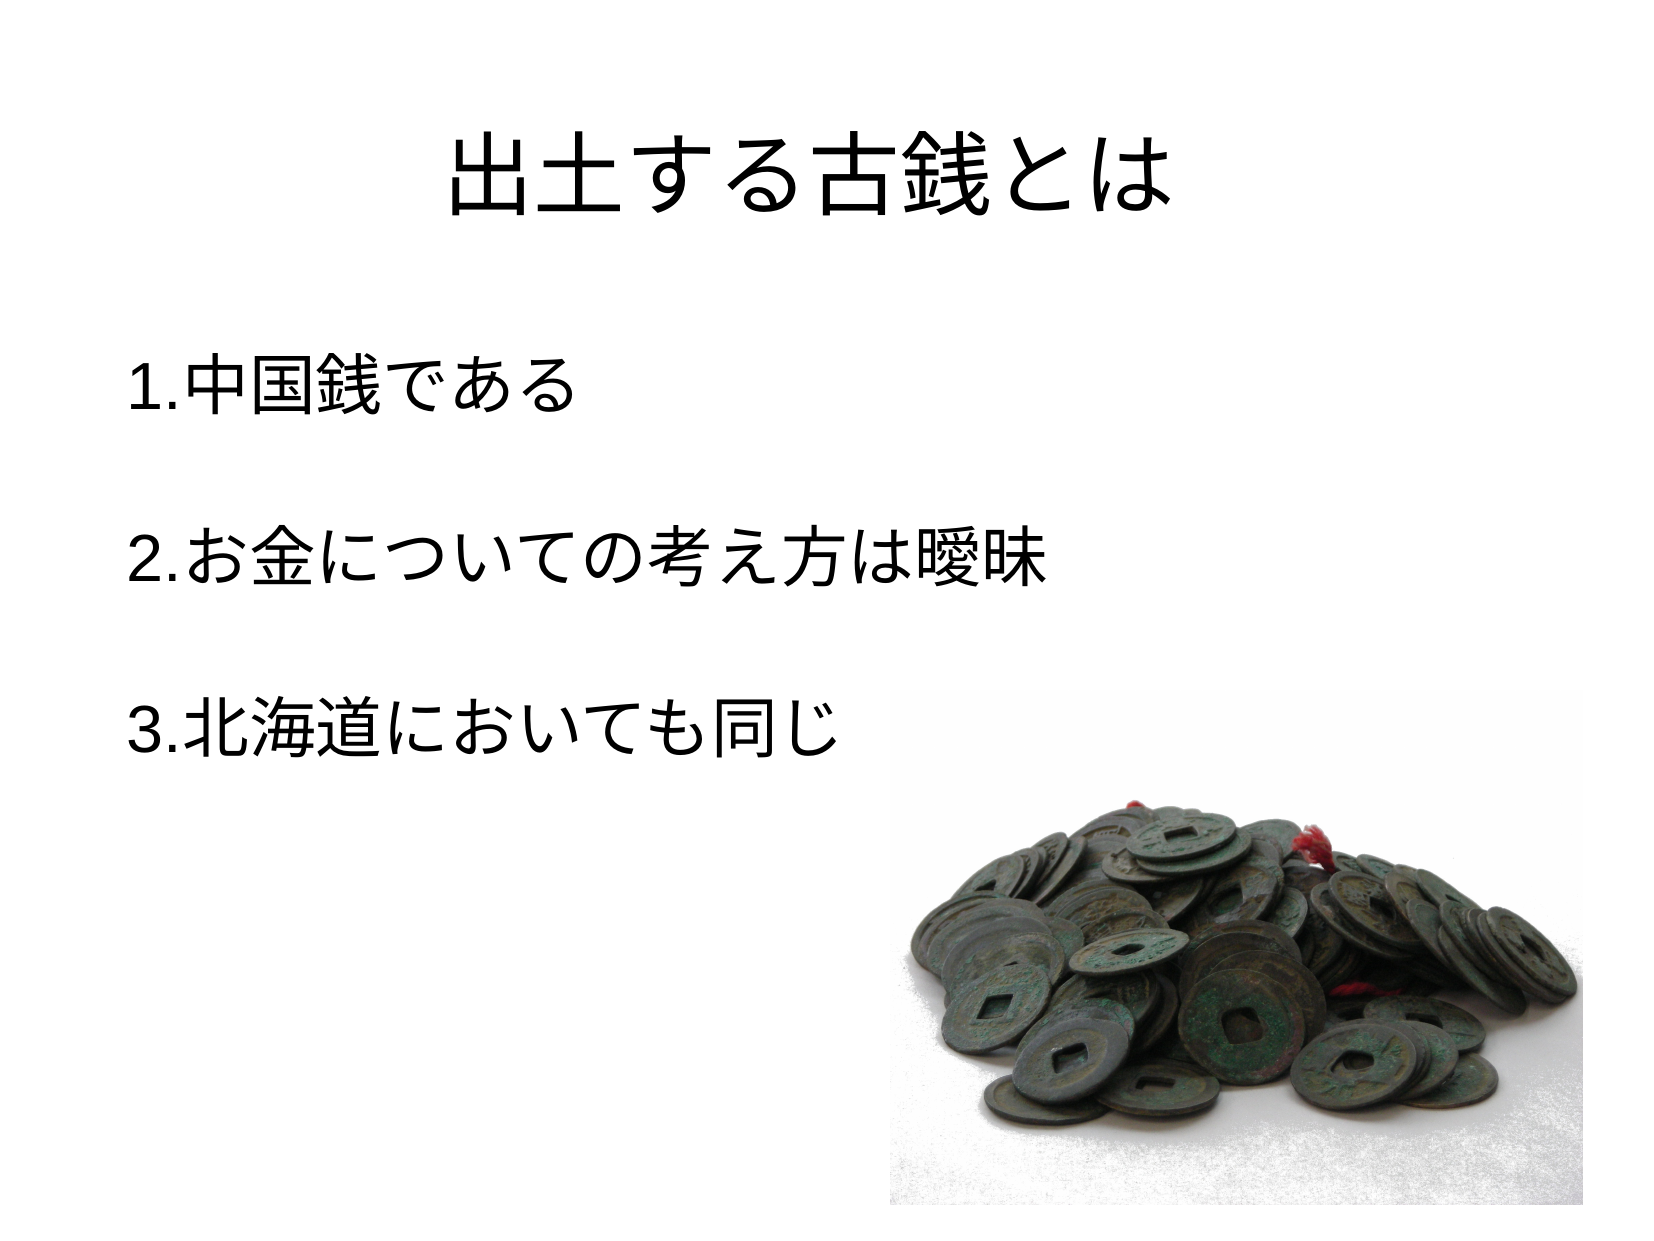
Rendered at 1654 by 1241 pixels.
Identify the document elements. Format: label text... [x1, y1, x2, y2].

text_box 1.中国銭である 2.お金についての考え方は曖昧 3.北海道においても同じ [112, 324, 1294, 775]
picture [890, 690, 1583, 1205]
text_box 出土する古銭とは [401, 94, 1217, 229]
